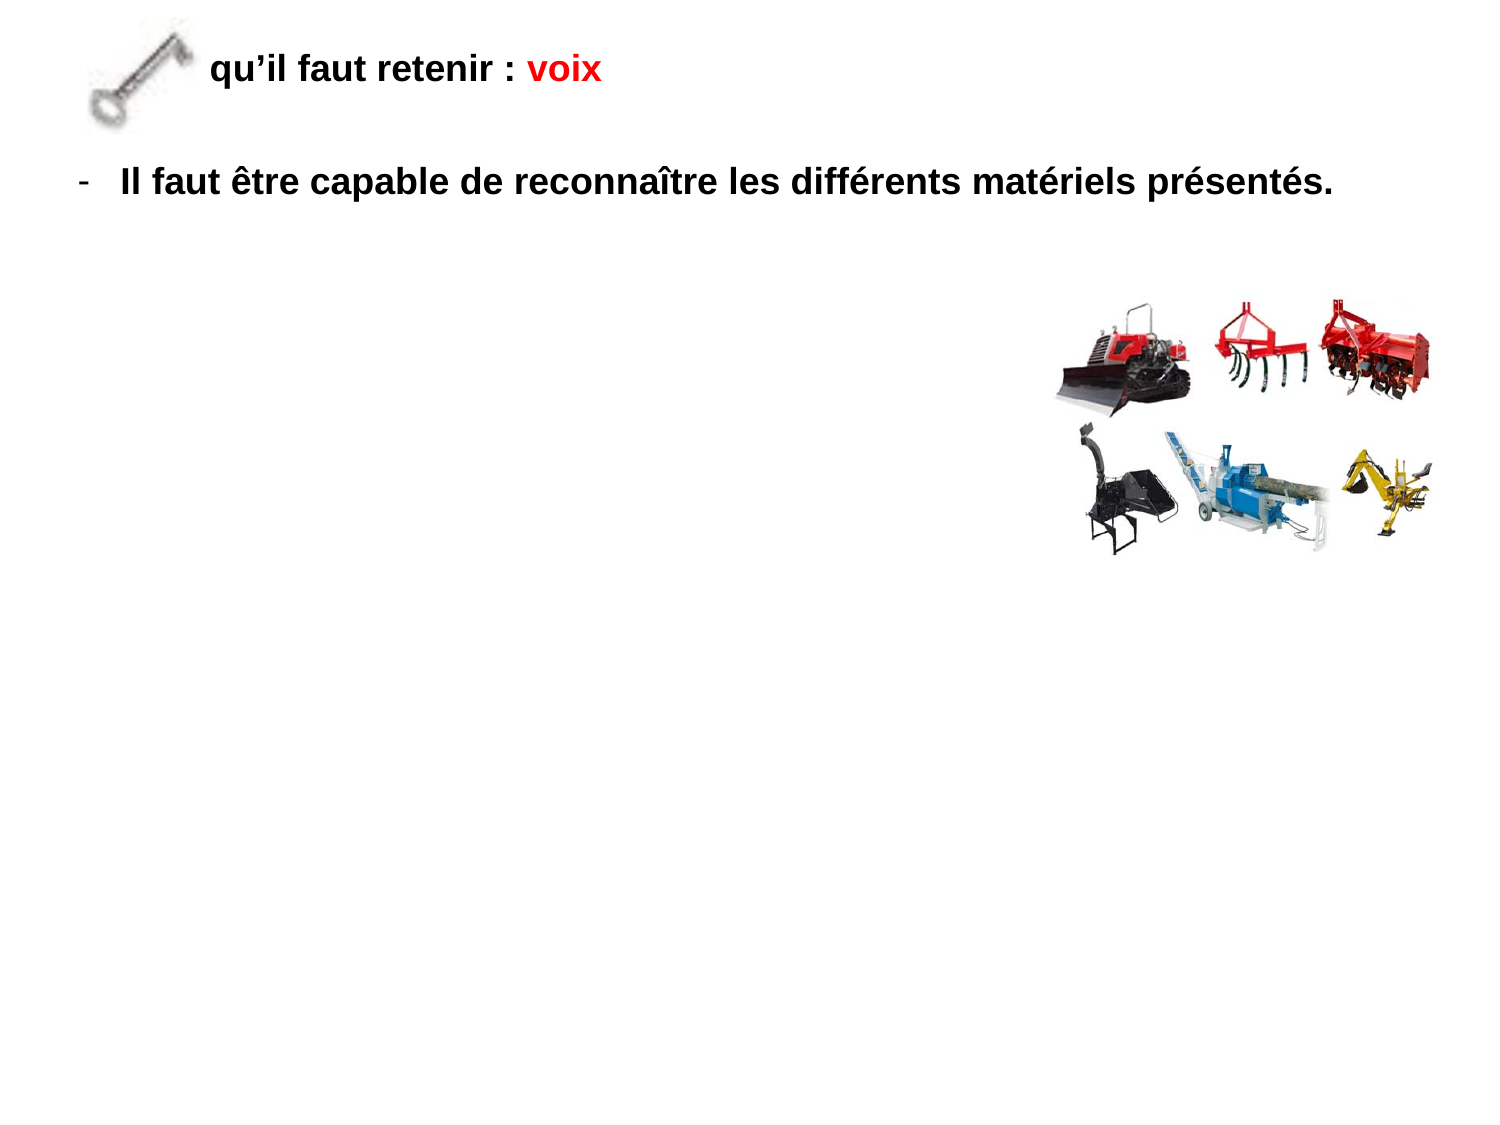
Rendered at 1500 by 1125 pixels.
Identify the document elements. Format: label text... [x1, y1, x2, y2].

picture [1039, 288, 1441, 556]
picture [87, 17, 201, 134]
text_box Ce qu’il faut retenir : voix Il faut être capable de reconnaître les différents matériels présentés. [64, 37, 1404, 304]
